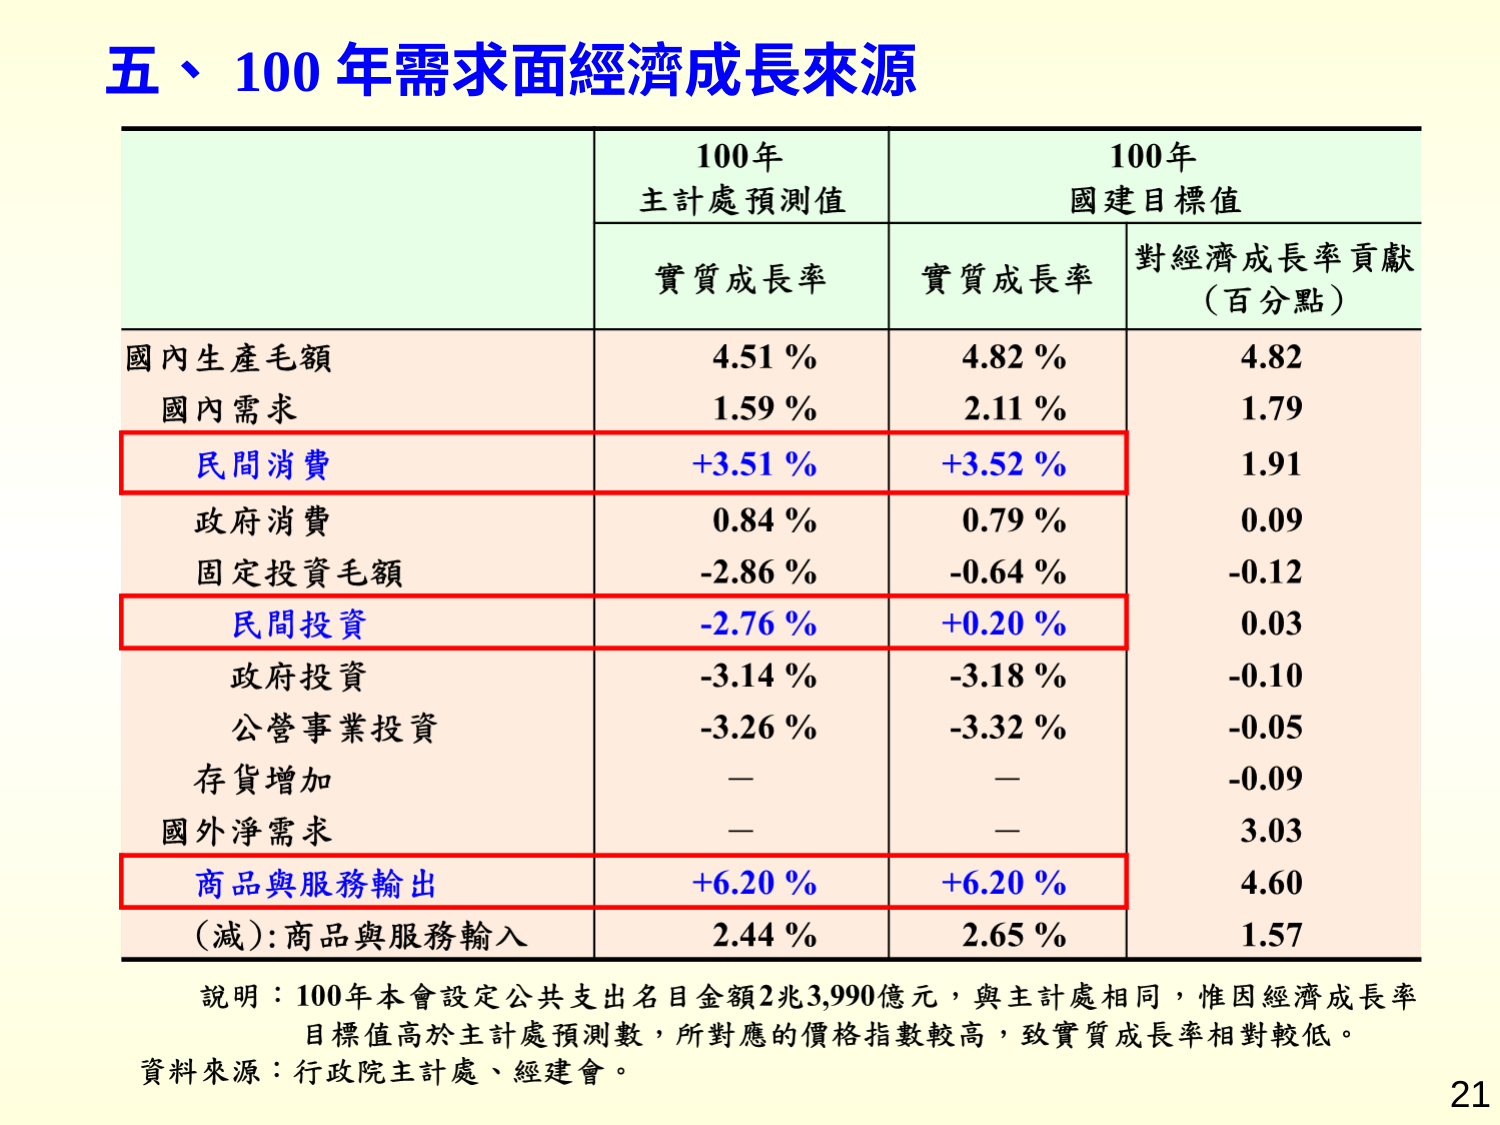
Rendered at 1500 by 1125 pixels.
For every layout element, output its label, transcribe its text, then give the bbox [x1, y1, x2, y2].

picture [100, 123, 1438, 1106]
text_box 五、100年需求面經濟成長來源 [88, 18, 945, 112]
